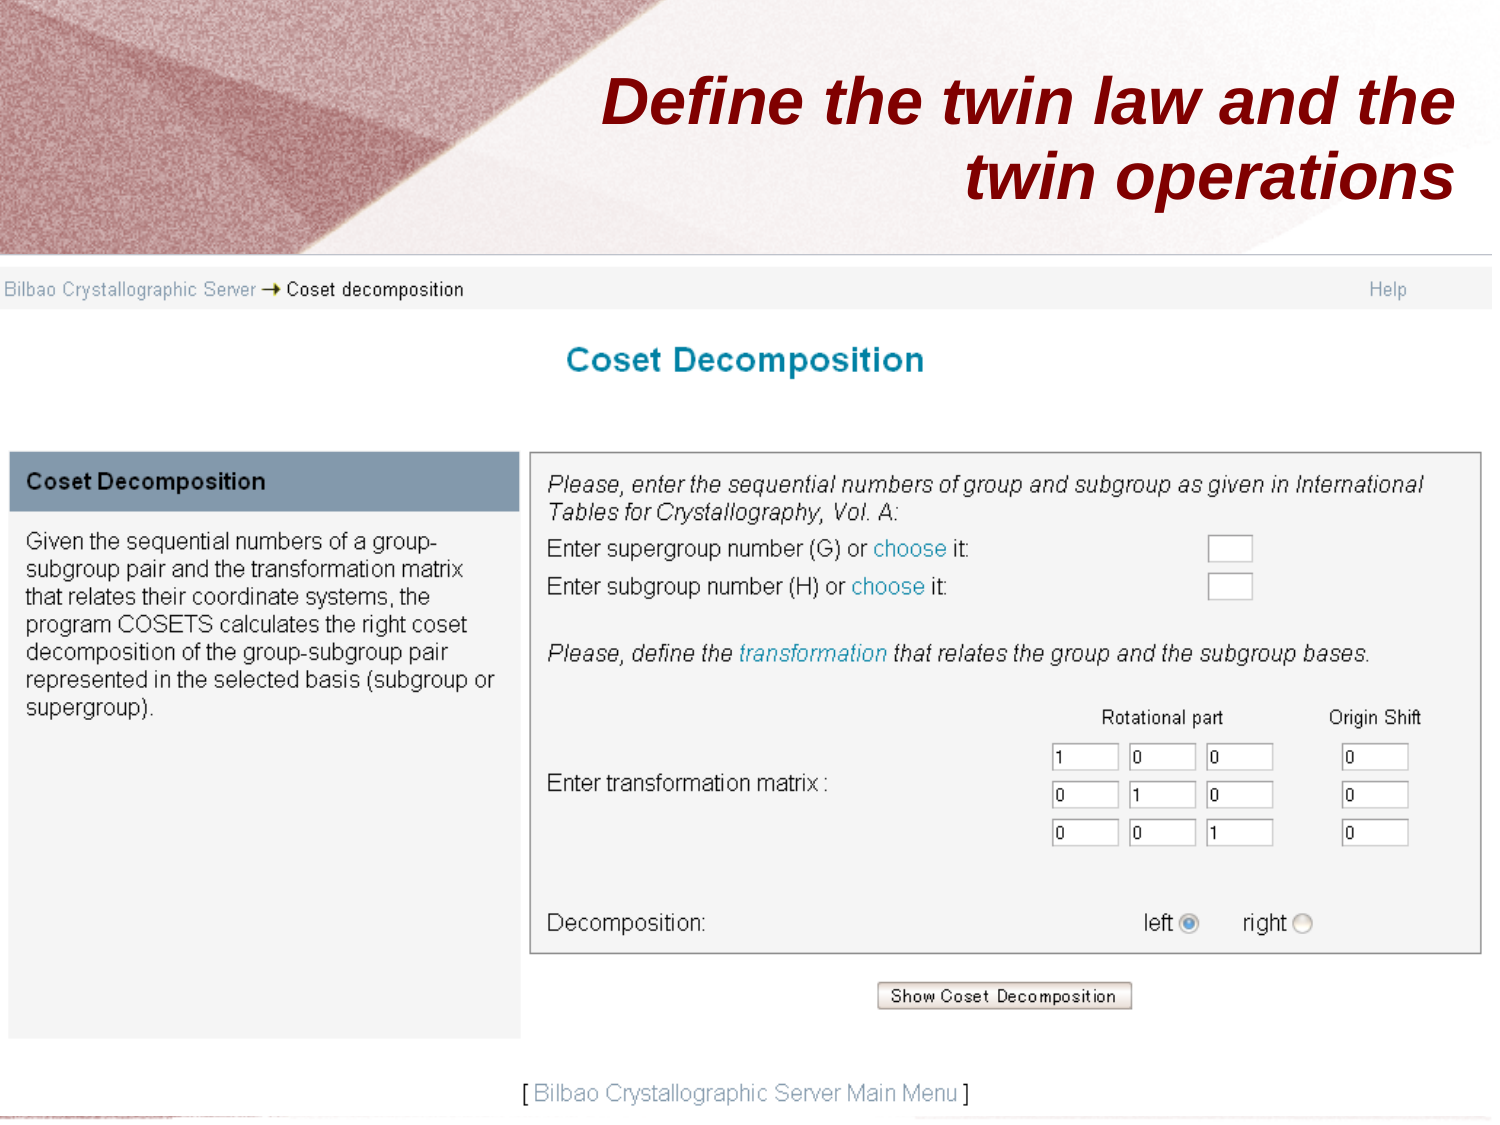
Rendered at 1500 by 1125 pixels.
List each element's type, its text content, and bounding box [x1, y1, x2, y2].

picture [0, 0, 1500, 1125]
title Define the twin law and the twin operations [541, 52, 1458, 226]
